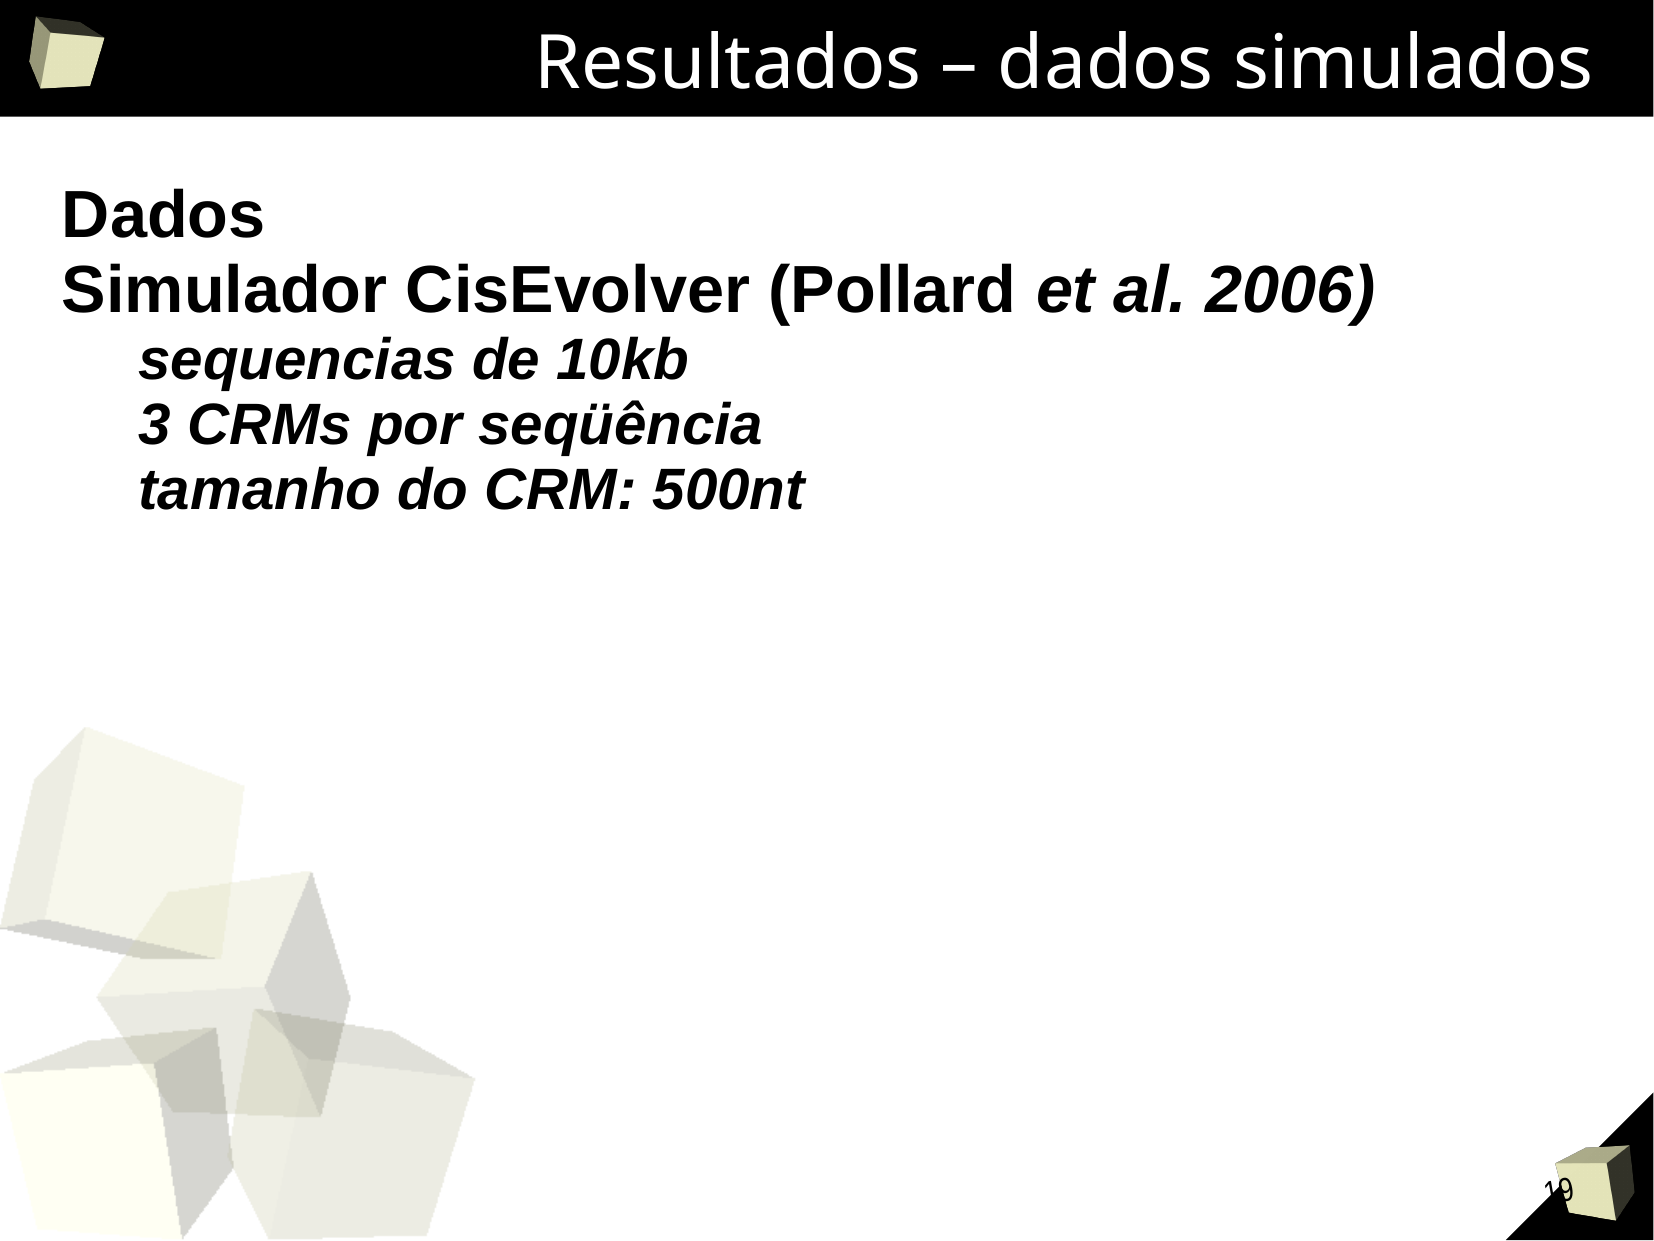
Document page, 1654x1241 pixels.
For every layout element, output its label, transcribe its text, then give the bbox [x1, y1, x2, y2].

title Resultados – dados simulados [118, 0, 1595, 119]
picture [0, 726, 477, 1241]
list Dados Simulador CisEvolver (Pollard et al. 2006) sequencias de 10kb 3 CRMs por seqüência tamanho do CRM: 500nt [44, 177, 1611, 1200]
